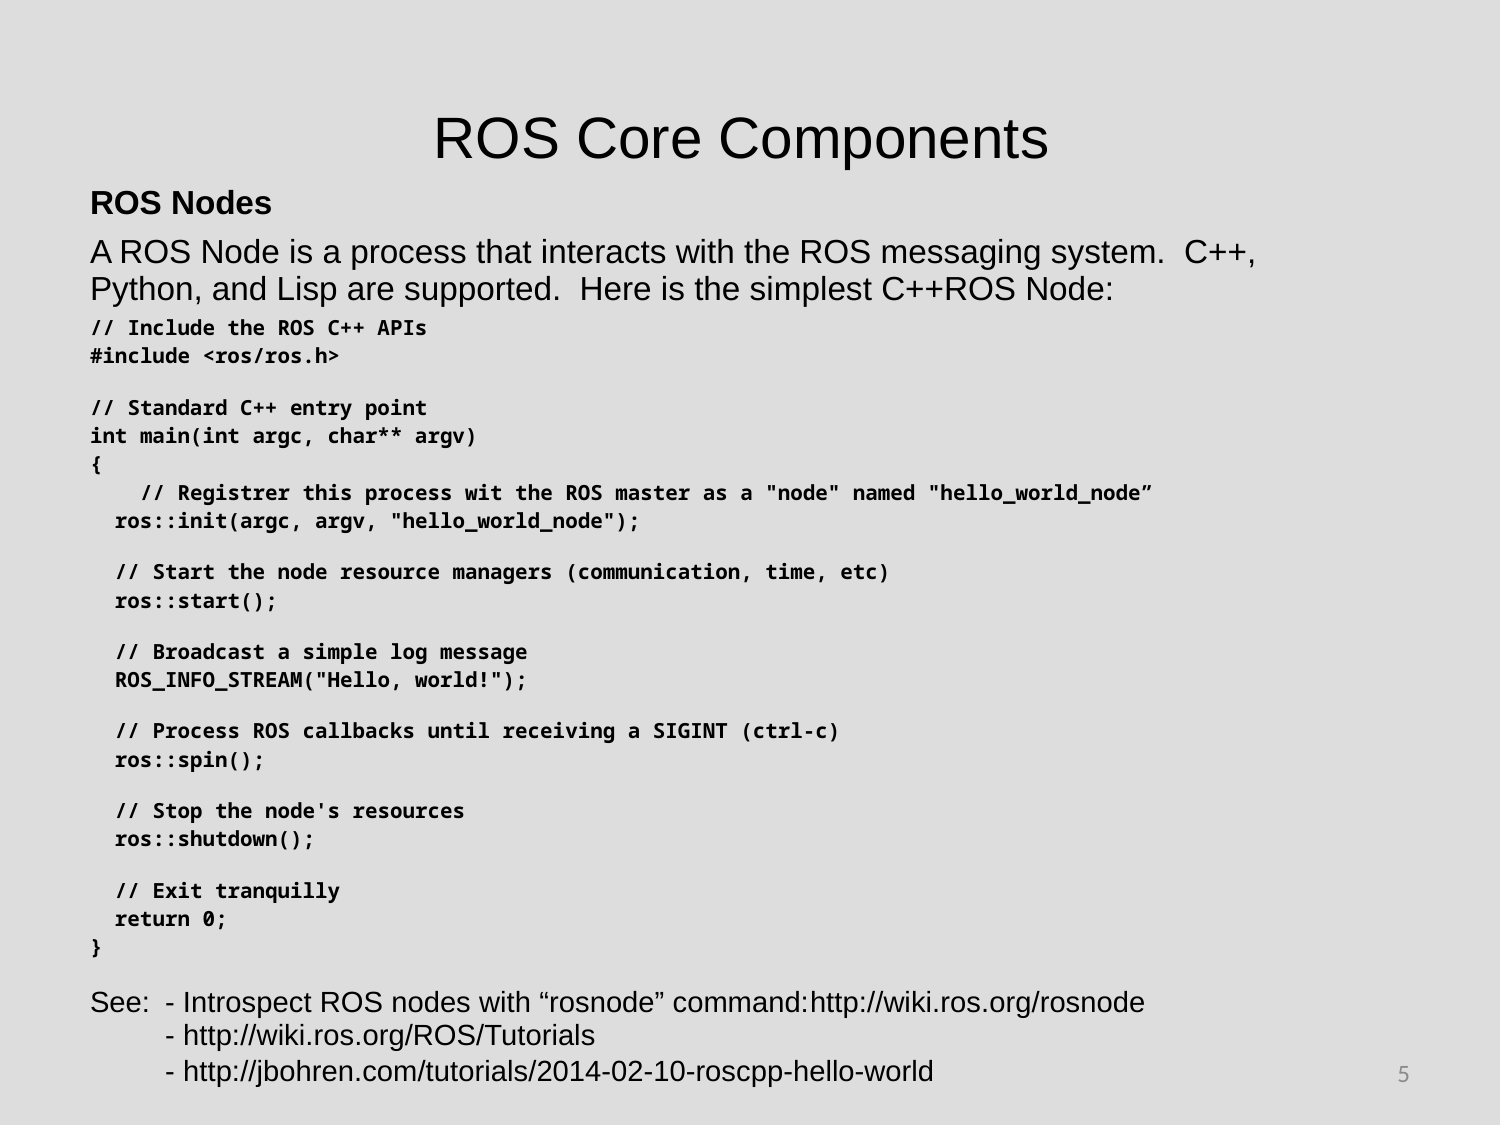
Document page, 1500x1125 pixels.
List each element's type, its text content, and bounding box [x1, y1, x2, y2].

title ROS Core Components [75, 45, 1425, 233]
subtitle ROS Nodes A ROS Node is a process that interacts with the ROS messaging system. C++, Python, and Lisp are supported. Here is the simplest C++ROS Node: // Include the ROS C++ APIs #include <ros/ros.h> // Standard C++ entry point int main(int argc, char** argv) { // Registrer this process wit the ROS master as a "node" named "hello_world_node” ros::init(argc, argv, "hello_world_node"); // Start the node resource managers (communication, time, etc) ros::start(); // Broadcast a simple log message ROS_INFO_STREAM("Hello, world!"); // Process ROS callbacks until receiving a SIGINT (ctrl-c) ros::spin(); // Stop the node's resources ros::shutdown(); // Exit tranquilly return 0; } See: - Introspect ROS nodes with “rosnode” command:http://wiki.ros.org/rosnode - http://wiki.ros.org/ROS/Tutorials - http://jbohren.com/tutorials/2014-02-10-roscpp-hello-world [90, 184, 1291, 785]
